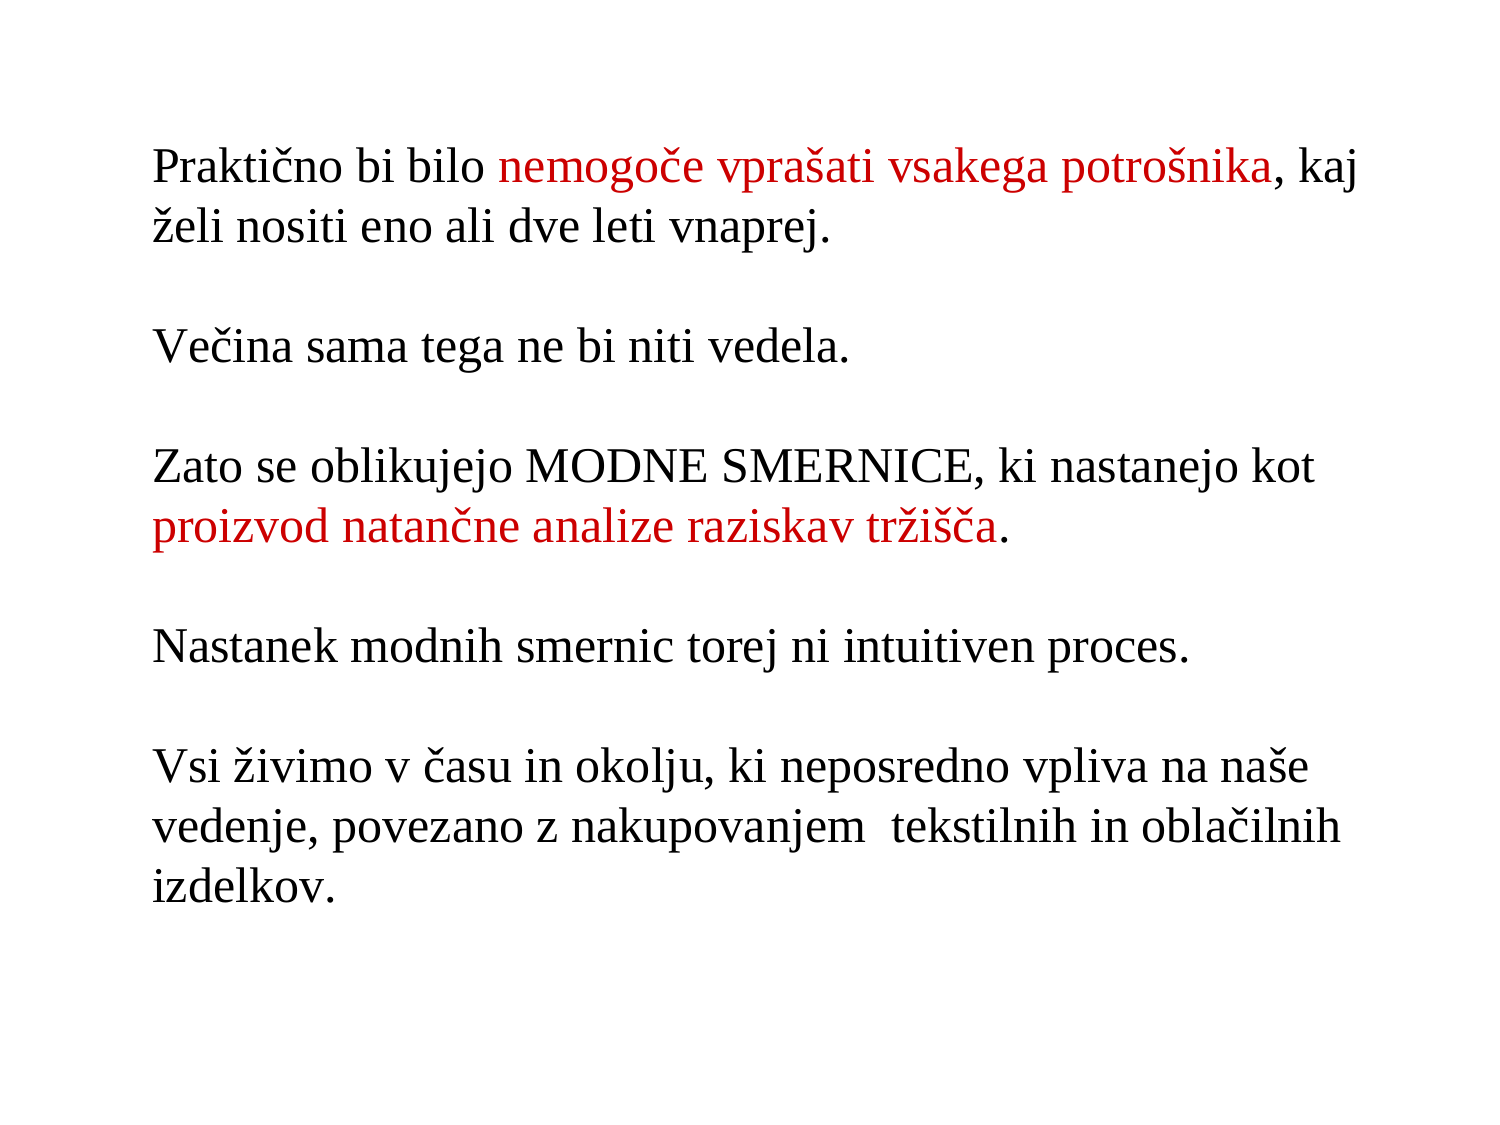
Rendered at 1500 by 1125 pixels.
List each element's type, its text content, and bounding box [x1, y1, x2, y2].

text_box Praktično bi bilo nemogoče vprašati vsakega potrošnika, kaj želi nositi eno ali dve leti vnaprej. Večina sama tega ne bi niti vedela. Zato se oblikujejo MODNE SMERNICE, ki nastanejo kot proizvod natančne analize raziskav tržišča. Nastanek modnih smernic torej ni intuitiven proces. Vsi živimo v času in okolju, ki neposredno vpliva na naše vedenje, povezano z nakupovanjem tekstilnih in oblačilnih izdelkov. [137, 124, 1388, 1041]
